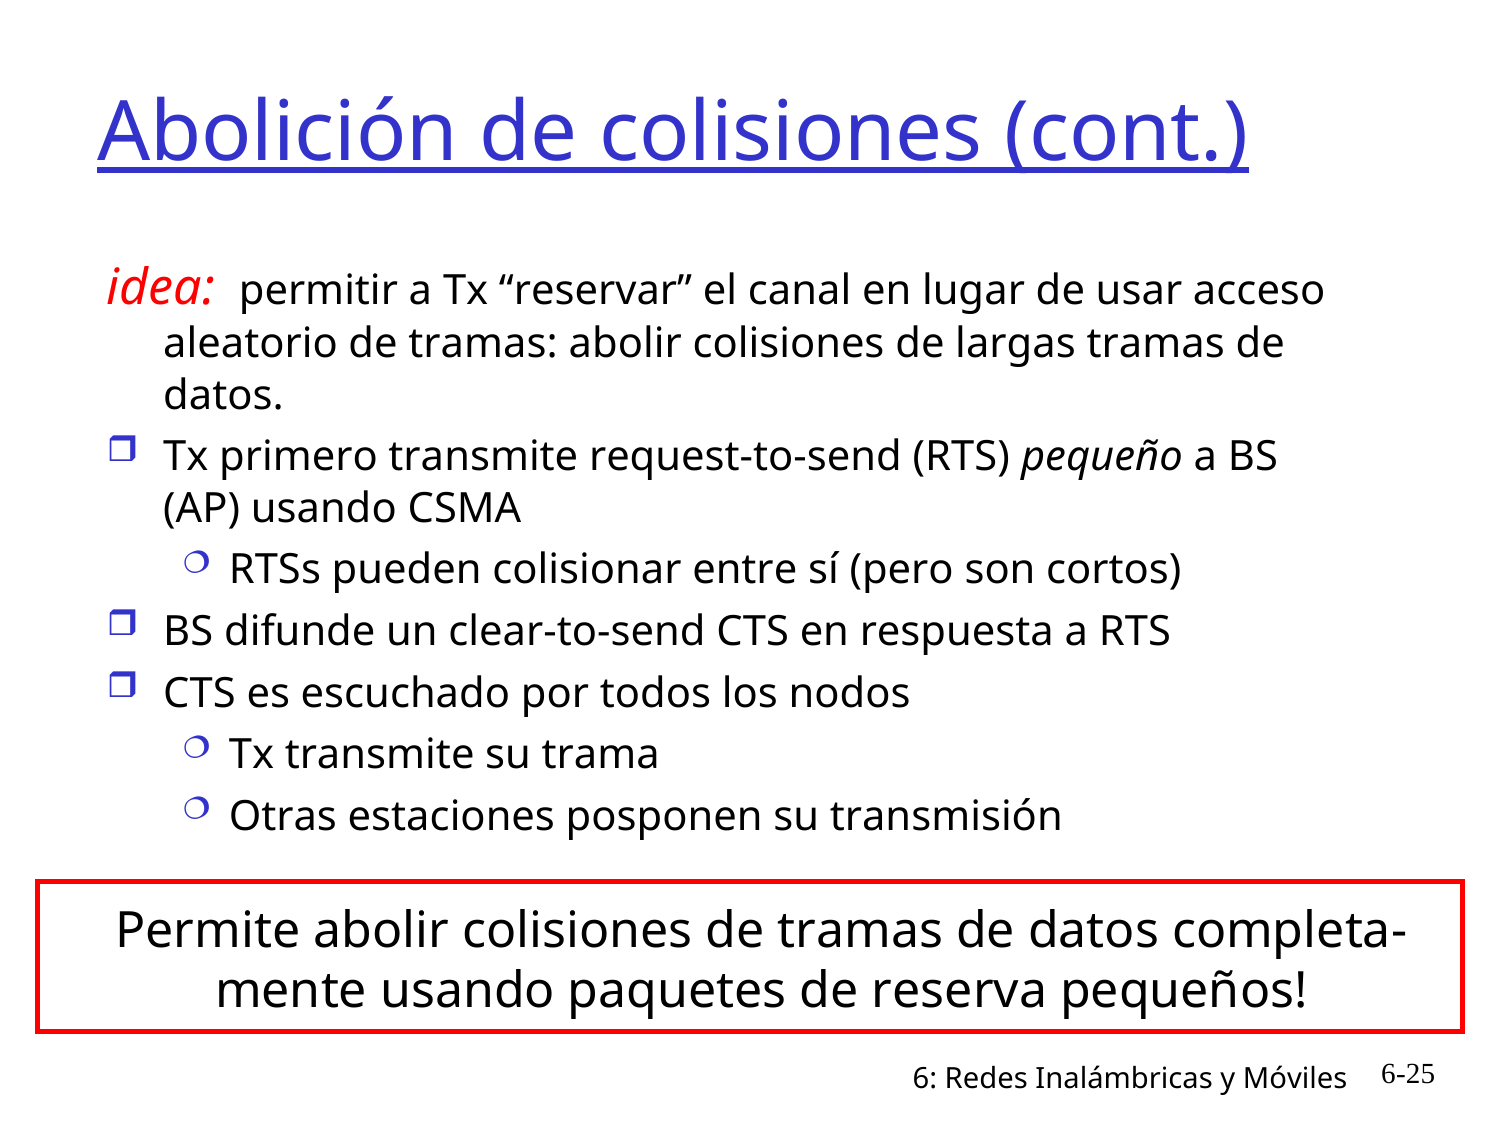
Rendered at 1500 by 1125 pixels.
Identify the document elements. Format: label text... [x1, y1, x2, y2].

title Abolición de colisiones (cont.) [82, 34, 1456, 223]
list idea: permitir a Tx “reservar” el canal en lugar de usar acceso aleatorio de tramas: abolir colisiones de largas tramas de datos. Tx primero transmite request-to-send (RTS) pequeño a BS (AP) usando CSMA RTSs pueden colisionar entre sí (pero son cortos) BS difunde un clear-to-send CTS en respuesta a RTS CTS es escuchado por todos los nodos Tx transmite su trama Otras estaciones posponen su transmisión [92, 247, 1368, 841]
text_box Permite abolir colisiones de tramas de datos completa- mente usando paquetes de reserva pequeños! [100, 890, 1423, 1026]
